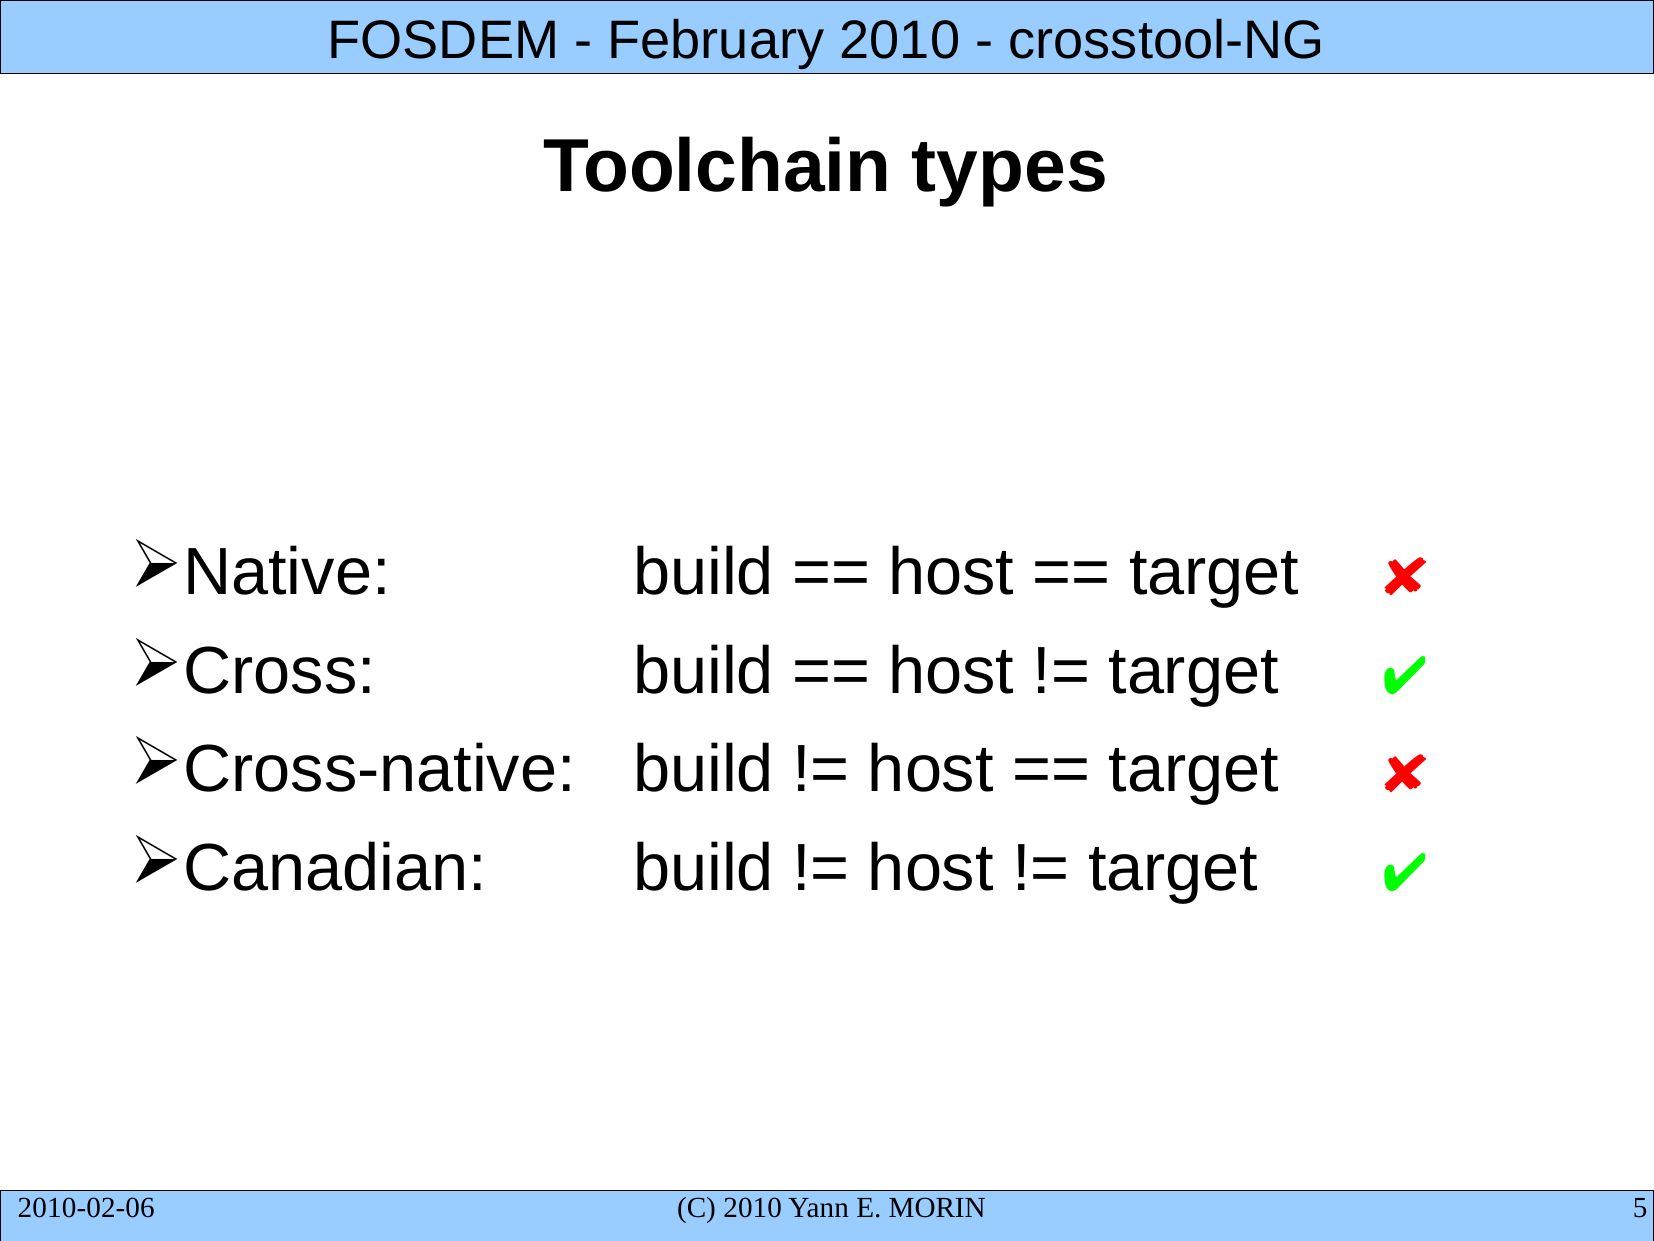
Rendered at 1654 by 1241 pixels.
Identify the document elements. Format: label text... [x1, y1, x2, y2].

list Toolchain types [167, 123, 1467, 222]
title FOSDEM - February 2010 - crosstool-NG [82, 0, 1571, 79]
list Native: build == host == target  Cross: build == host != target  Cross-native: build != host == target  Canadian: build != host != target  [112, 276, 1538, 1163]
